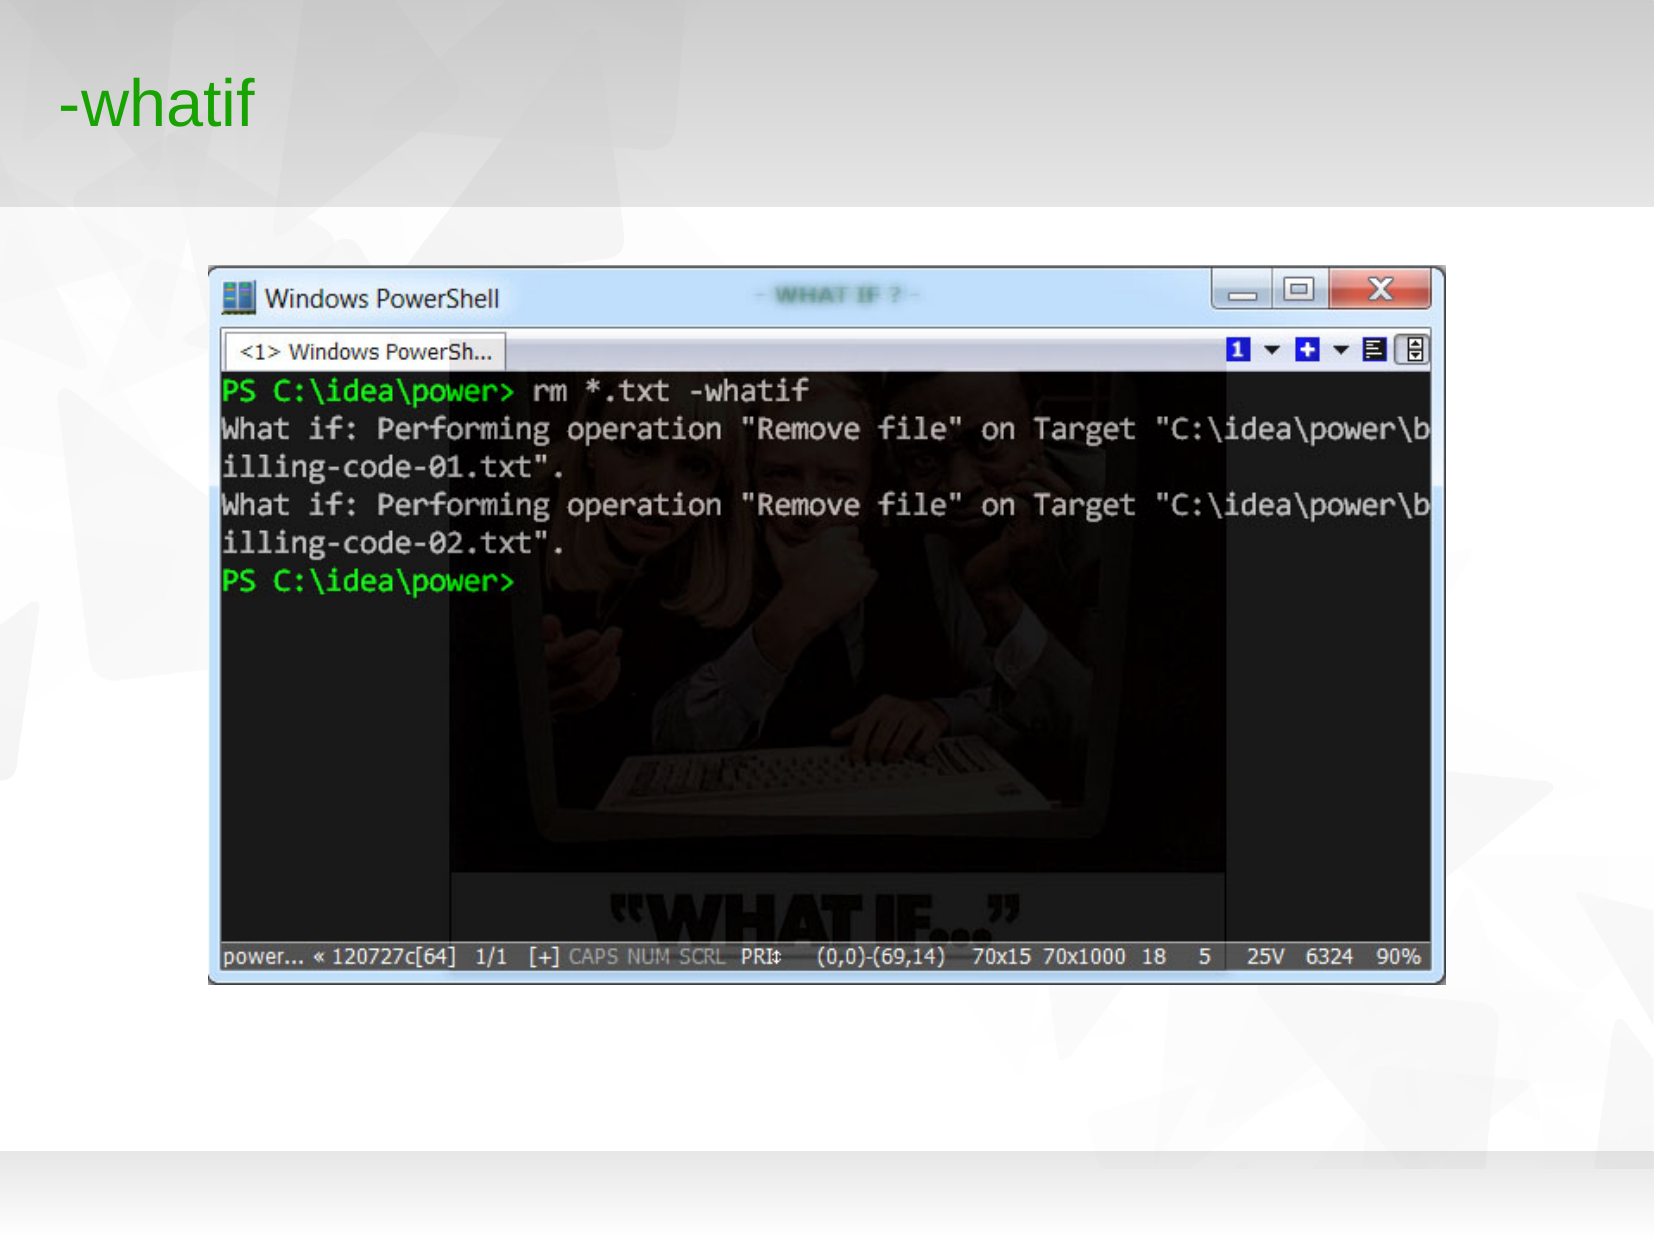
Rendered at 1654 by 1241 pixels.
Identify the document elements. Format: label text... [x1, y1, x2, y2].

picture [0, 0, 1654, 1169]
title -whatif [59, 29, 1595, 178]
